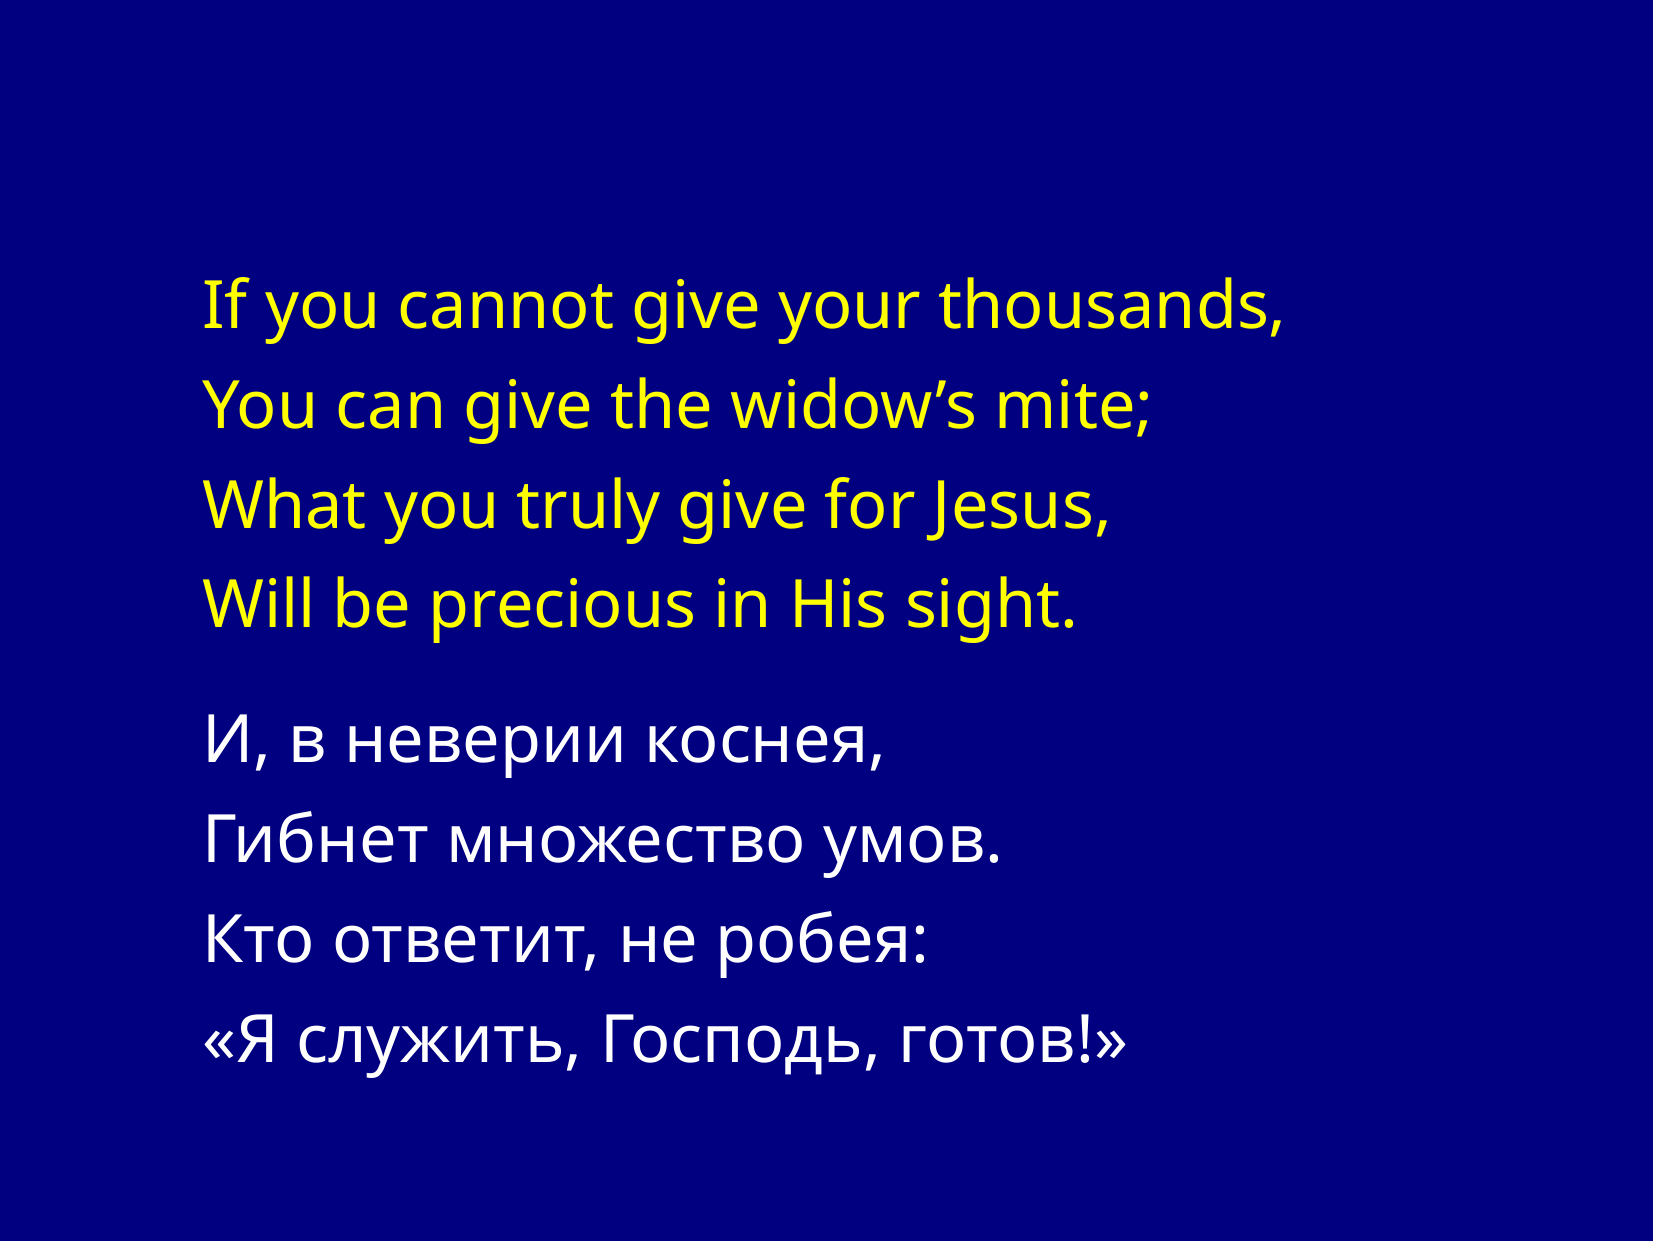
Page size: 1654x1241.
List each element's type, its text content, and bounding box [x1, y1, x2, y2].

text_box If you cannot give your thousands, You can give the widow’s mite; What you truly give for Jesus, Will be precious in His sight. [75, 150, 1576, 638]
text_box И, в неверии коснея, Гибнет множество умов. Кто ответит, не робея: «Я служить, Господь, готов!» [75, 675, 1576, 1163]
